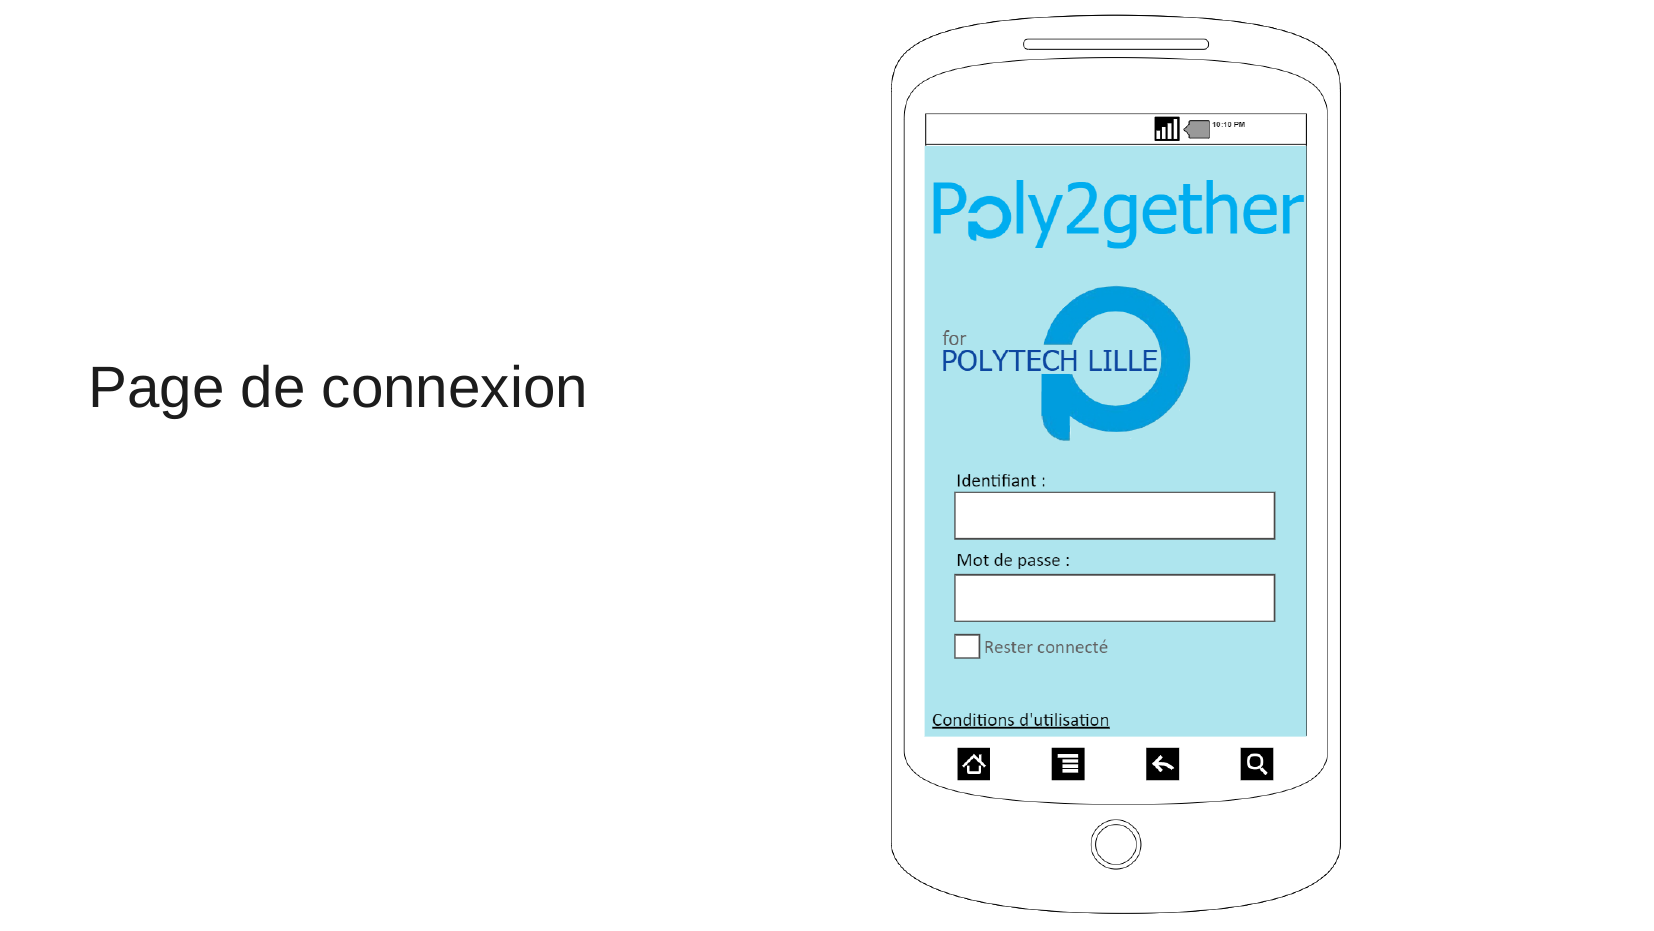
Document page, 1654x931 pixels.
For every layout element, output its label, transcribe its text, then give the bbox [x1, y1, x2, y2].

list Page de connexion [88, 354, 686, 492]
picture [856, 14, 1359, 916]
